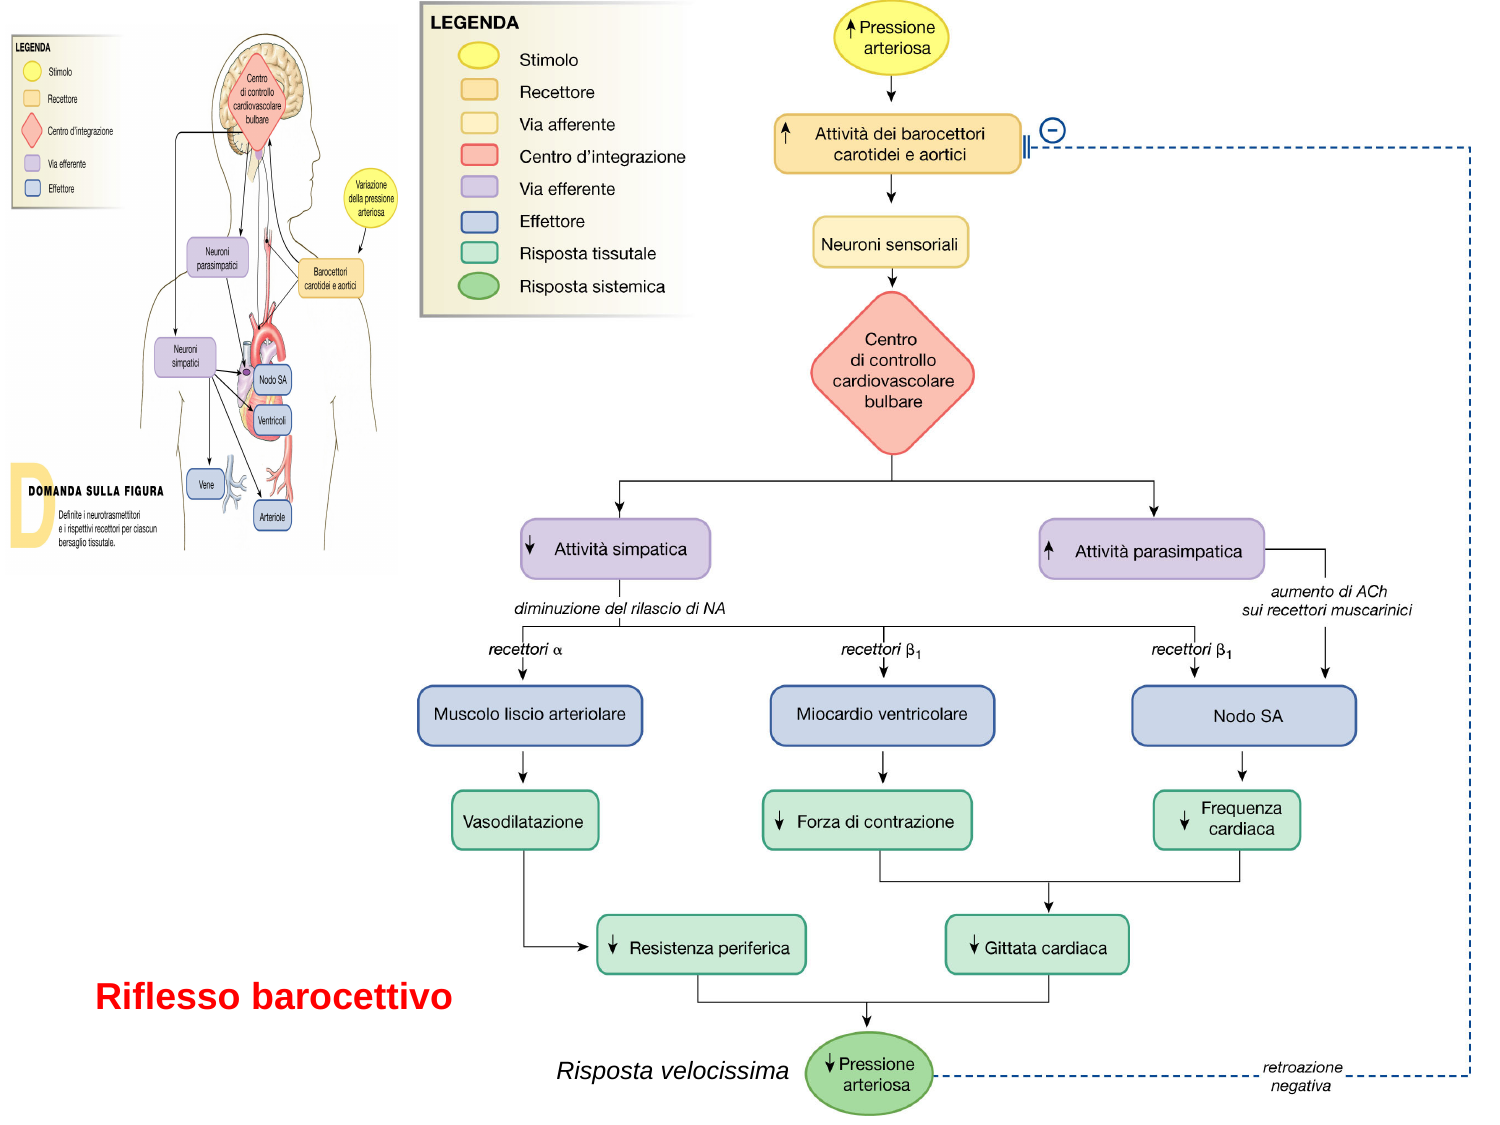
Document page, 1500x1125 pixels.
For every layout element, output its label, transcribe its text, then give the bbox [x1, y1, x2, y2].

picture [5, 24, 398, 575]
picture [417, 0, 1471, 1116]
text_box Risposta velocissima [541, 1046, 806, 1092]
text_box Riflesso barocettivo [79, 964, 469, 1025]
